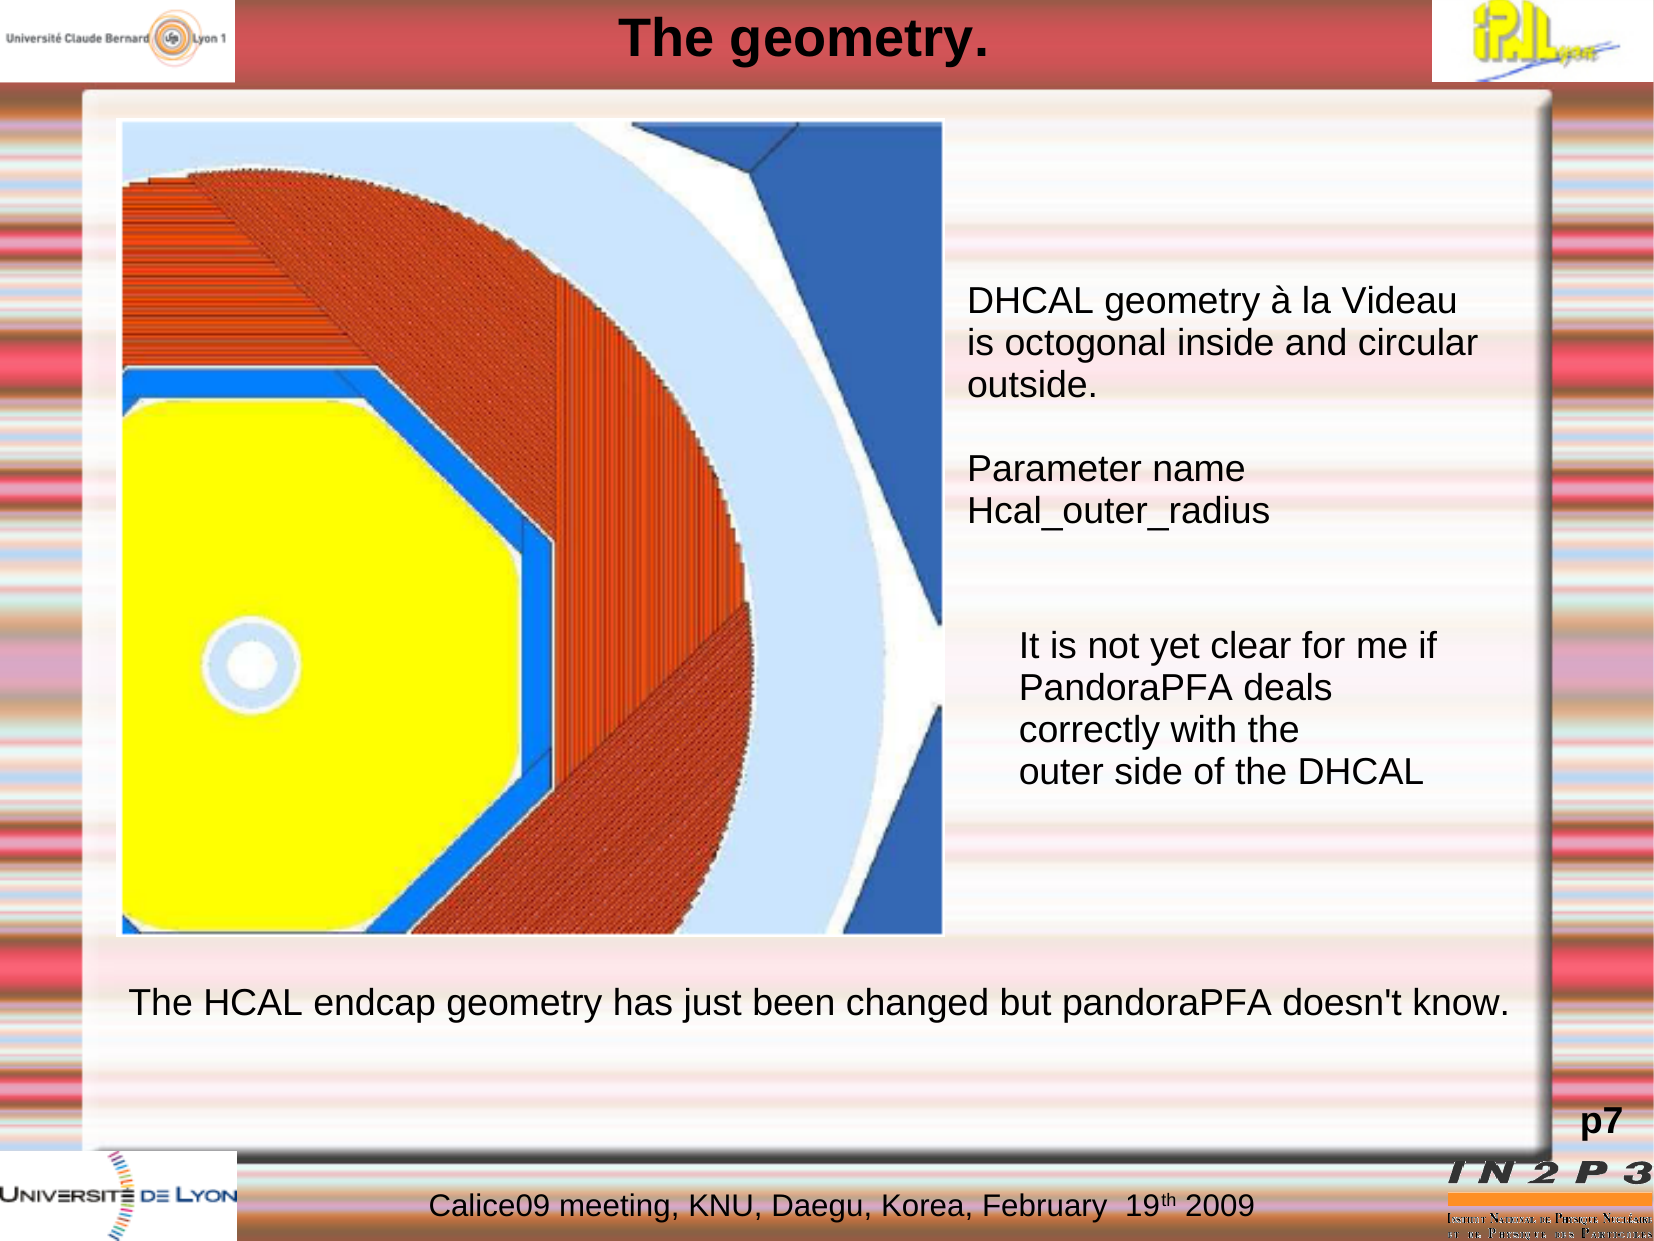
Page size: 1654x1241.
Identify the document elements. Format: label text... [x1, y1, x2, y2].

text_box The geometry. [603, 0, 1004, 89]
text_box The HCAL endcap geometry has just been changed but pandoraPFA doesn't know. [113, 974, 1525, 1032]
text_box It is not yet clear for me if PandoraPFA deals correctly with the outer side of the DHCAL [1003, 617, 1463, 801]
picture [0, 0, 1654, 1241]
text_box DHCAL geometry à la Videau is octogonal inside and circular outside. Parameter name Hcal_outer_radius [952, 272, 1504, 540]
